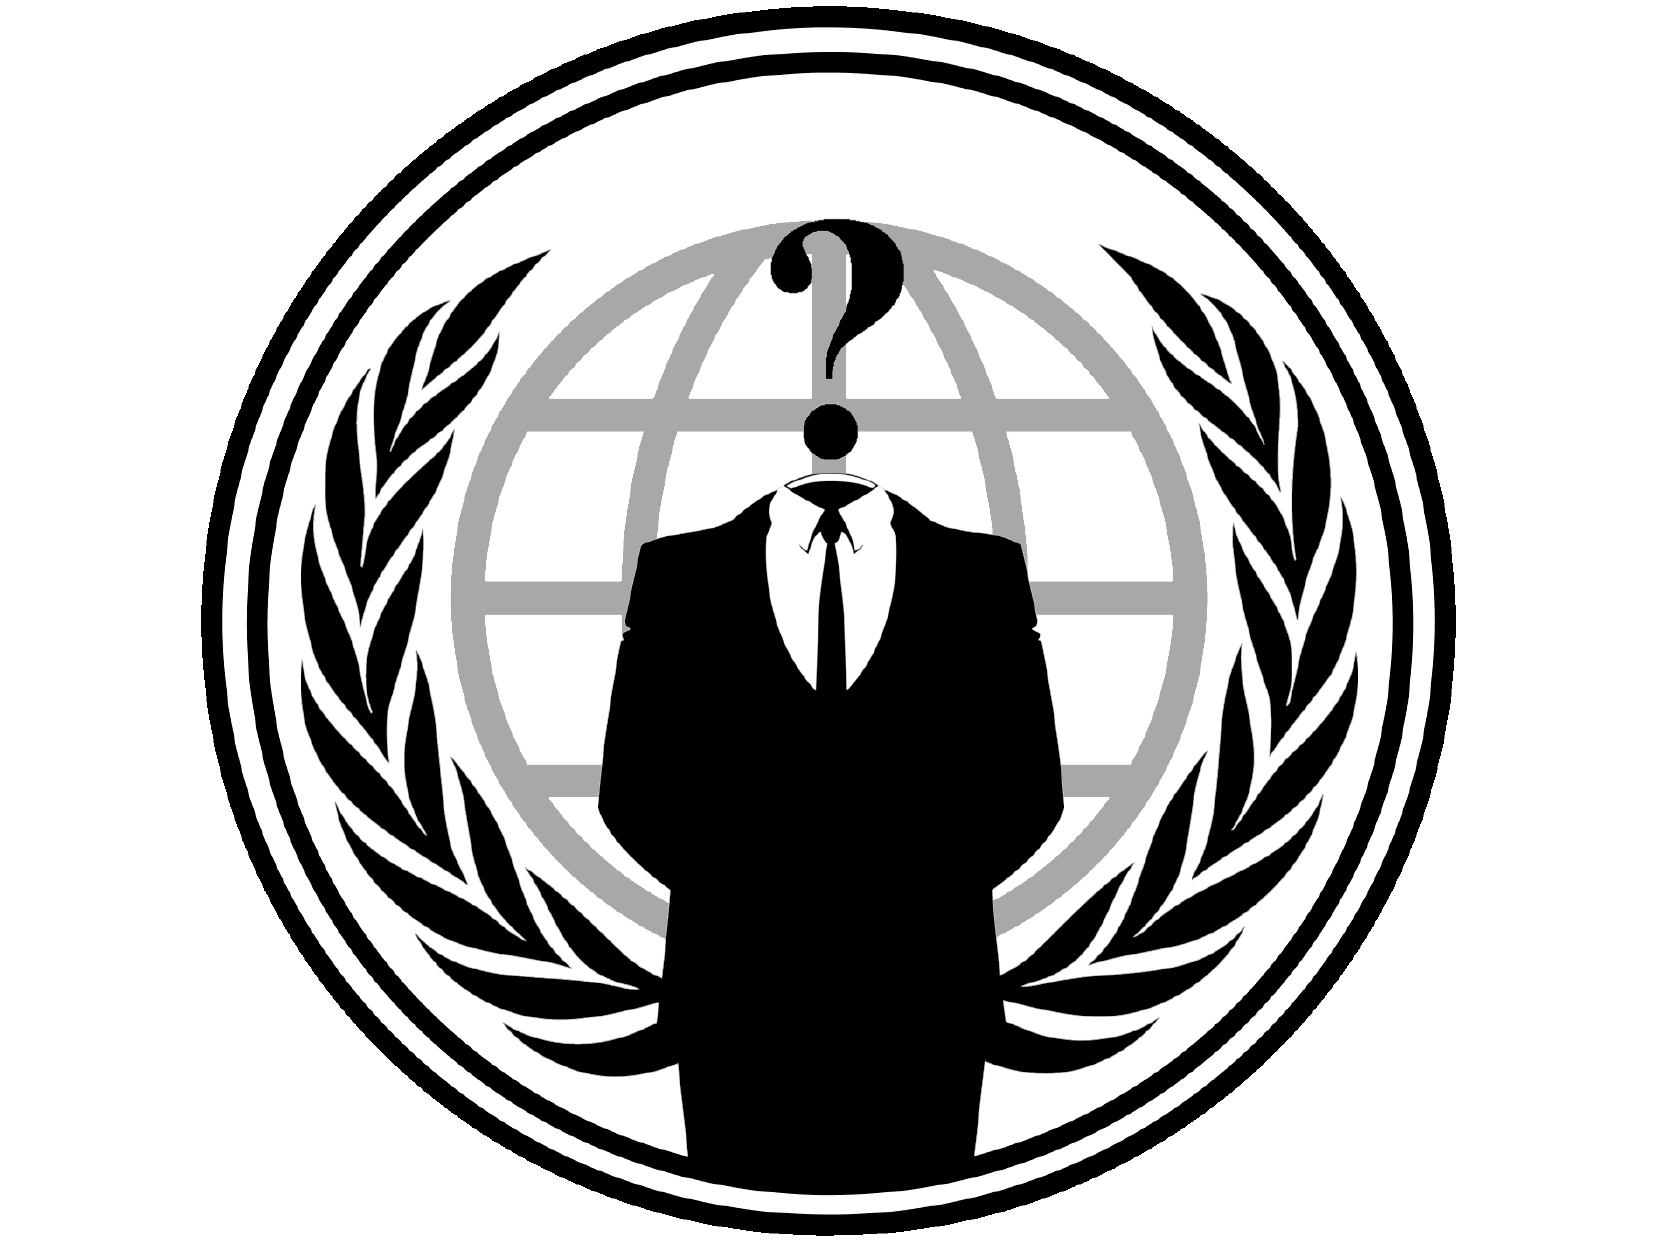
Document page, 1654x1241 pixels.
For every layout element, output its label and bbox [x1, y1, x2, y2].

picture [193, 0, 1465, 1240]
